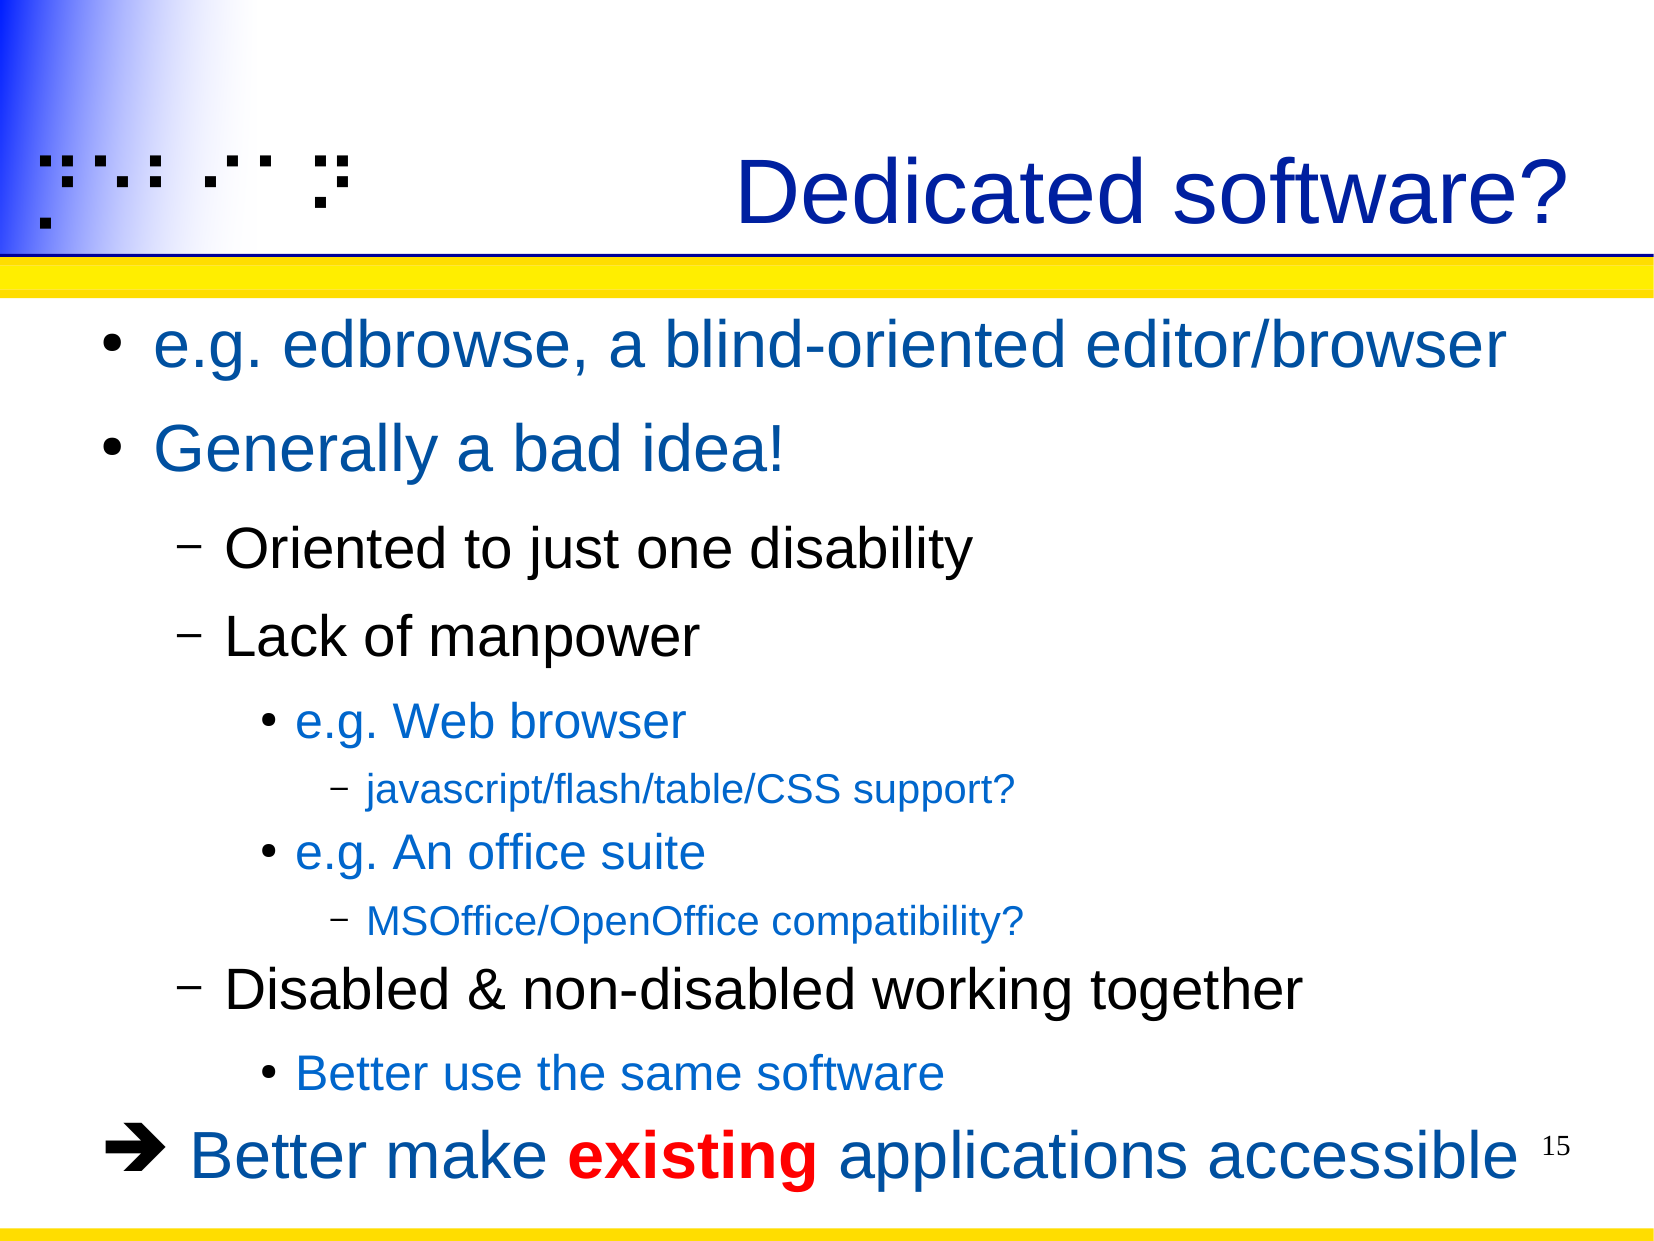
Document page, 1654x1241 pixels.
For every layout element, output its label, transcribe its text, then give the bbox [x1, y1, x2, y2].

list e.g. edbrowse, a blind-oriented editor/browser Generally a bad idea! Oriented to just one disability Lack of manpower e.g. Web browser javascript/flash/table/CSS support? e.g. An office suite MSOffice/OpenOffice compatibility? Disabled & non-disabled working together Better use the same software Better make existing applications accessible [82, 307, 1571, 1194]
title Dedicated software? [372, 126, 1571, 257]
